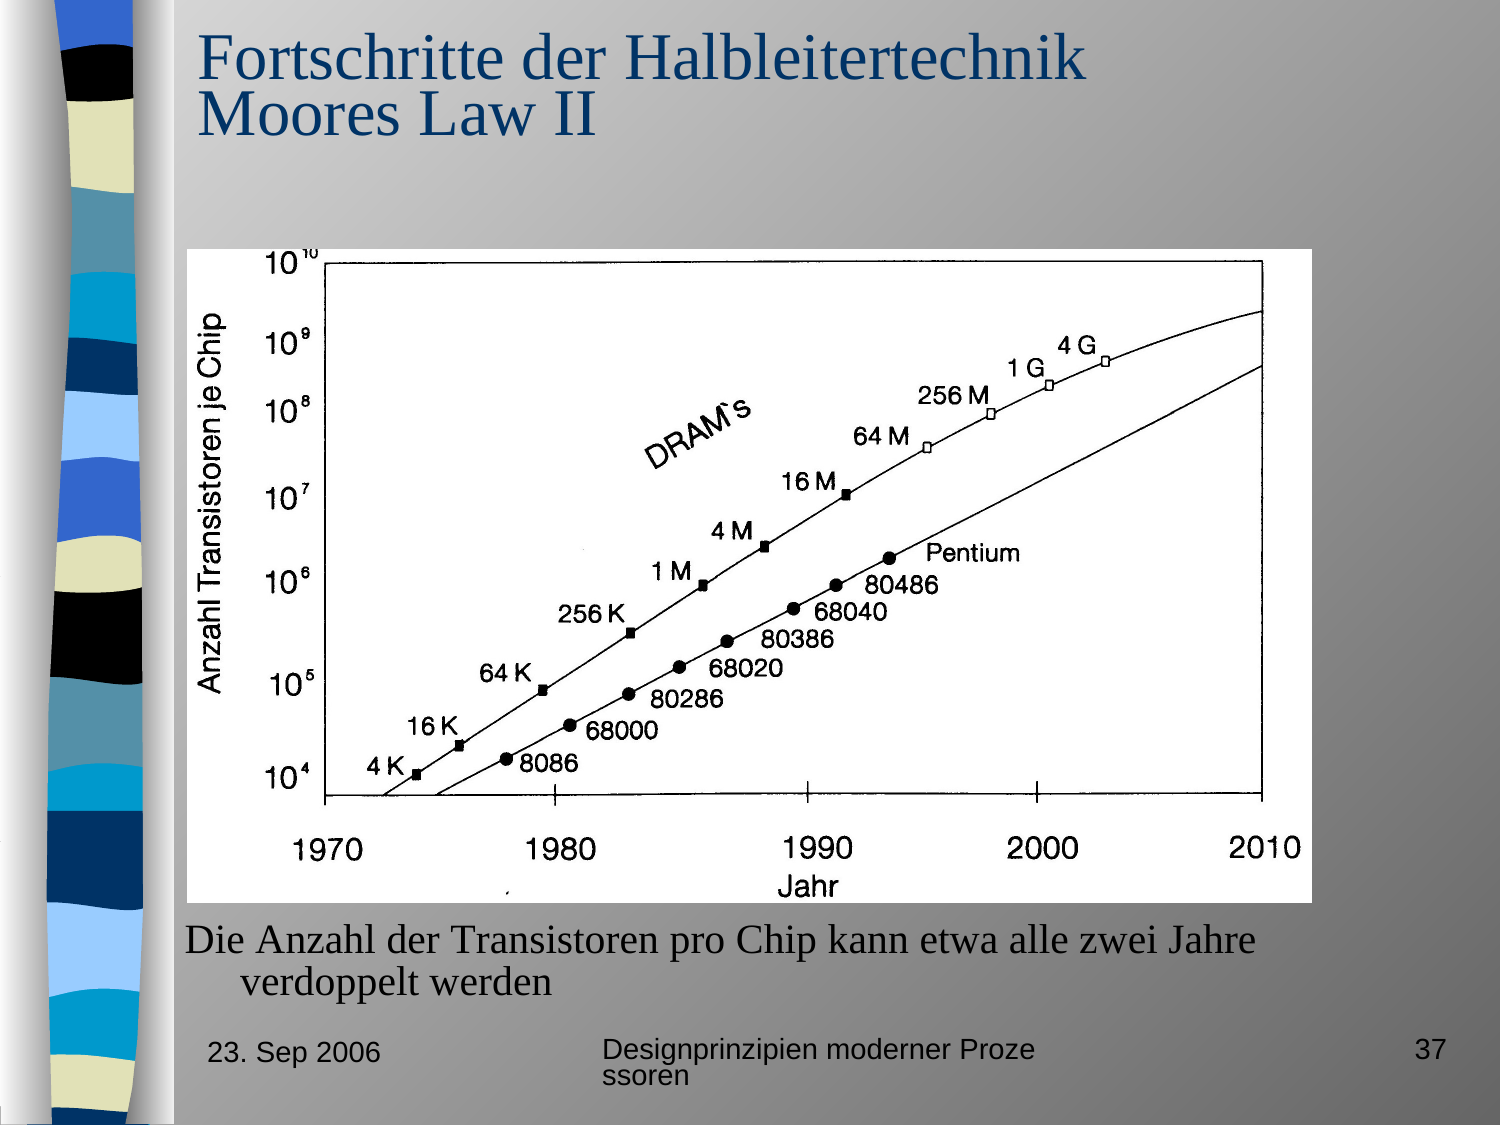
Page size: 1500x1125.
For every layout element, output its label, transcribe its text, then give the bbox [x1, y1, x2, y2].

list Die Anzahl der Transistoren pro Chip kann etwa alle zwei Jahre verdoppelt werden [169, 912, 1438, 1074]
picture [187, 249, 1312, 903]
title Fortschritte der Halbleitertechnik Moores Law II [183, 0, 1459, 182]
